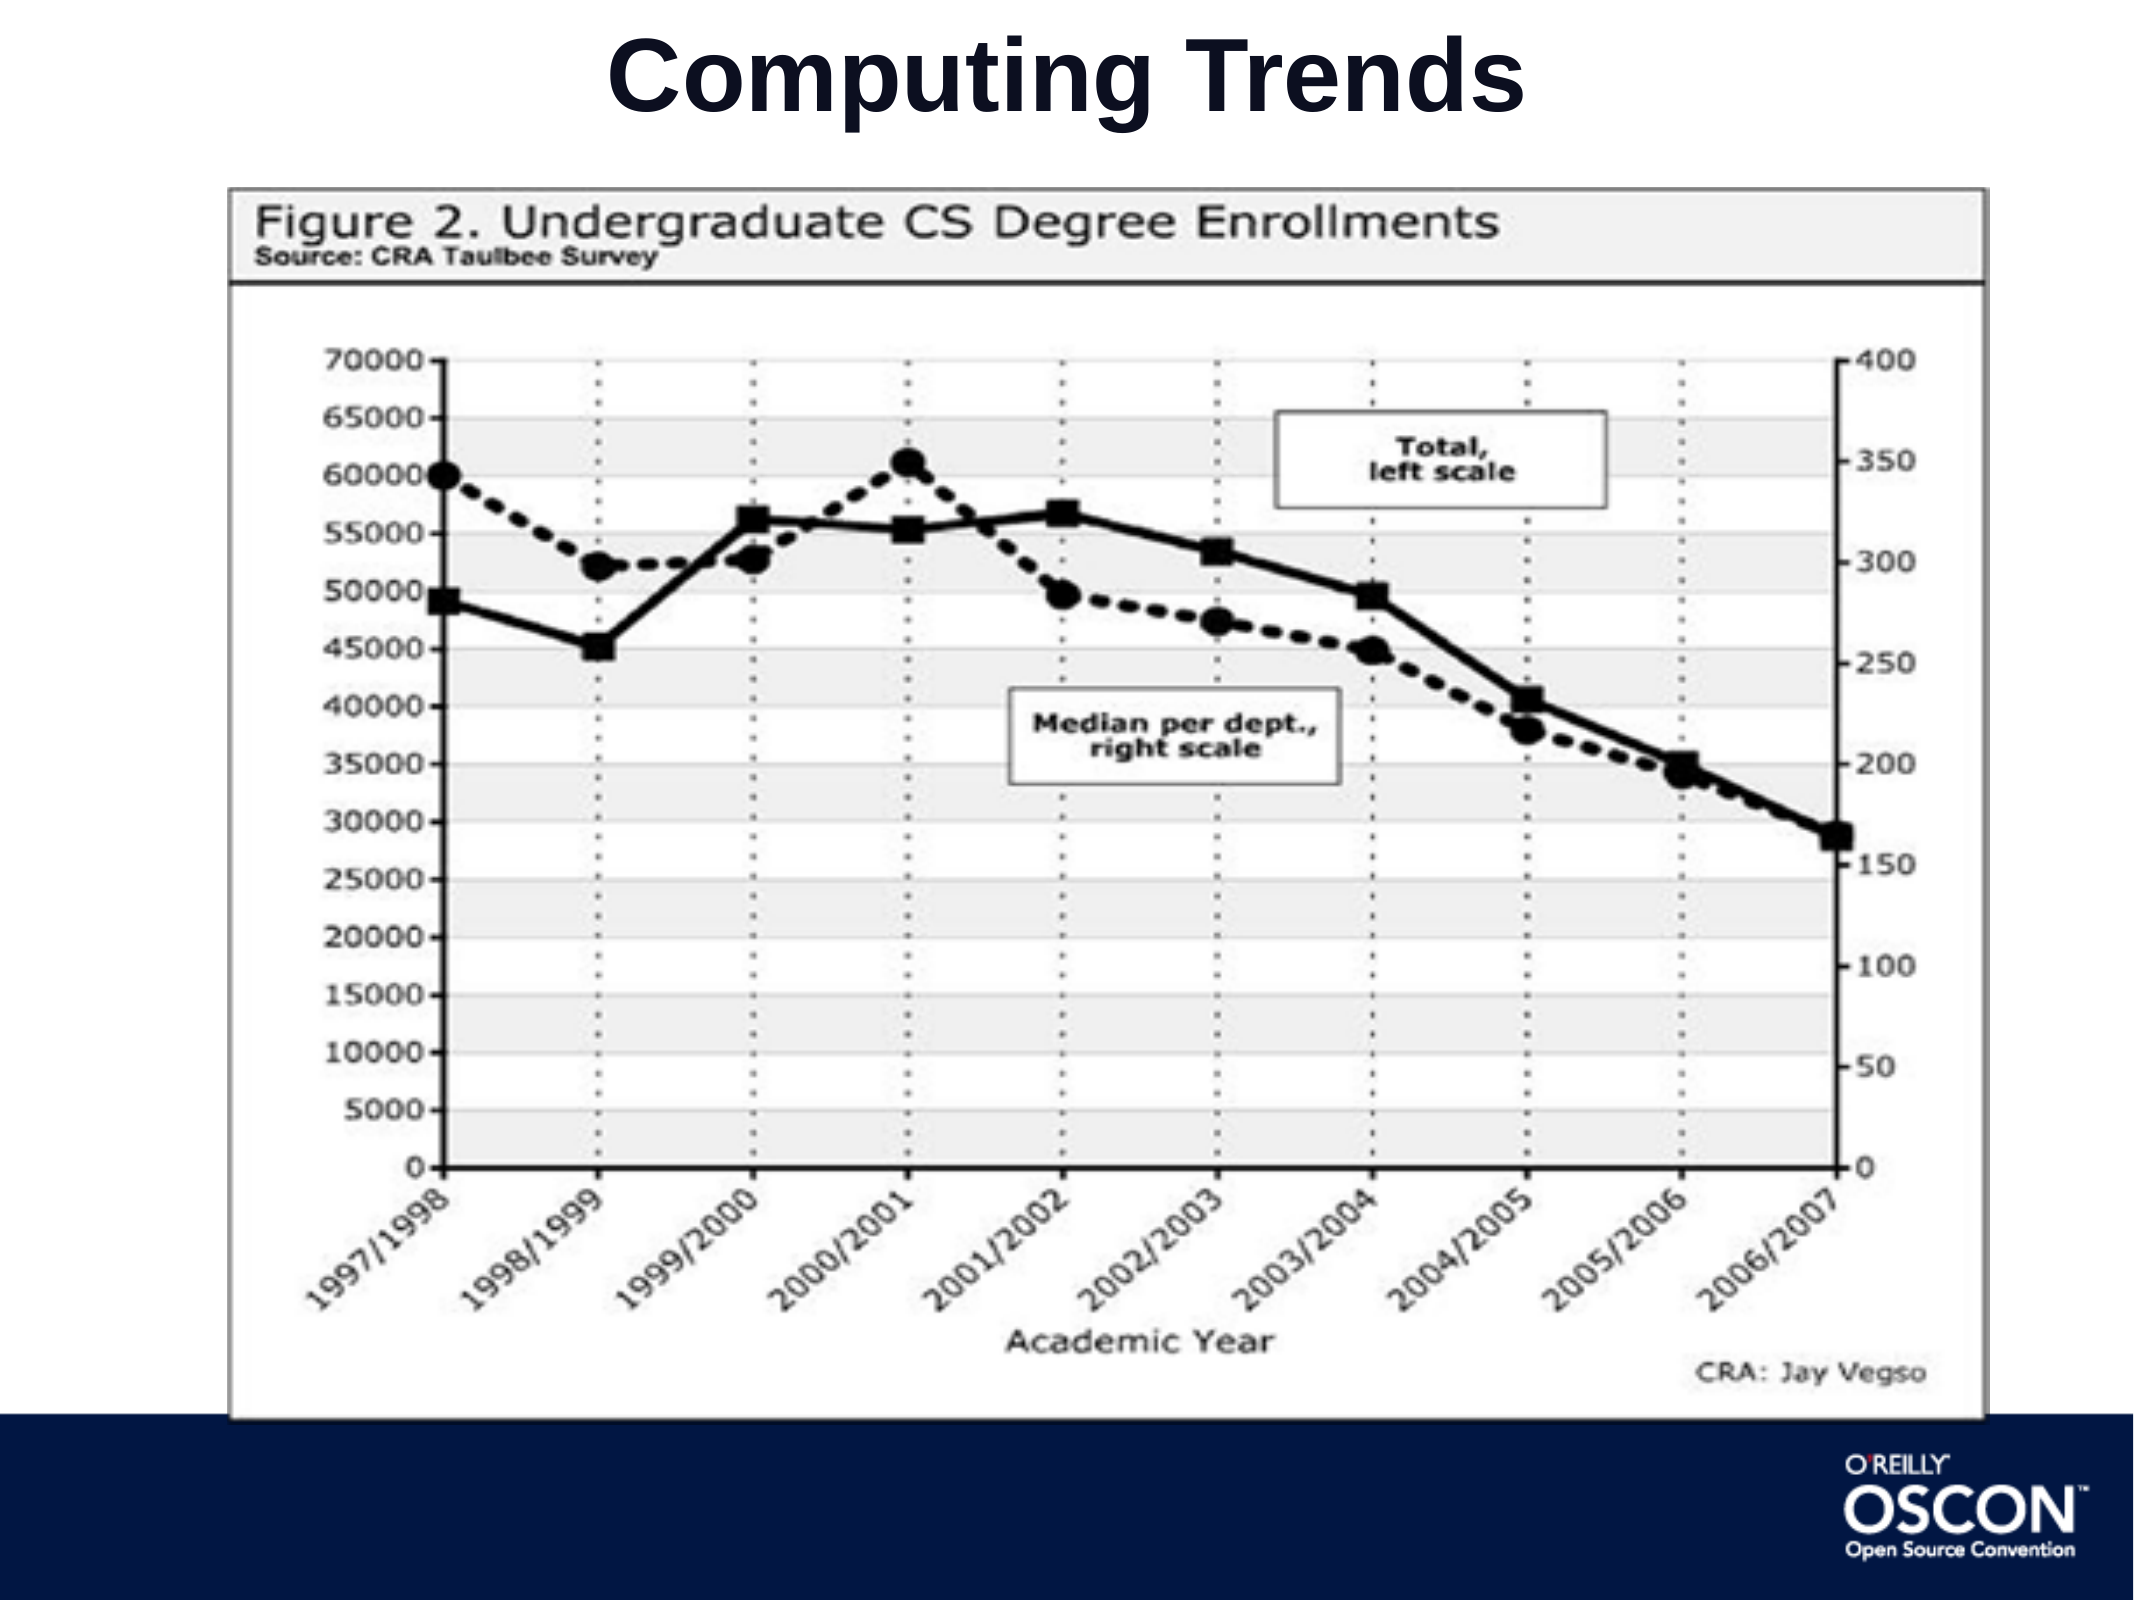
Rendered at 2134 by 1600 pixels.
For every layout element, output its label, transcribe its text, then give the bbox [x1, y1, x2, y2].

title Computing Trends [41, 0, 2094, 159]
picture [0, 0, 2134, 1600]
